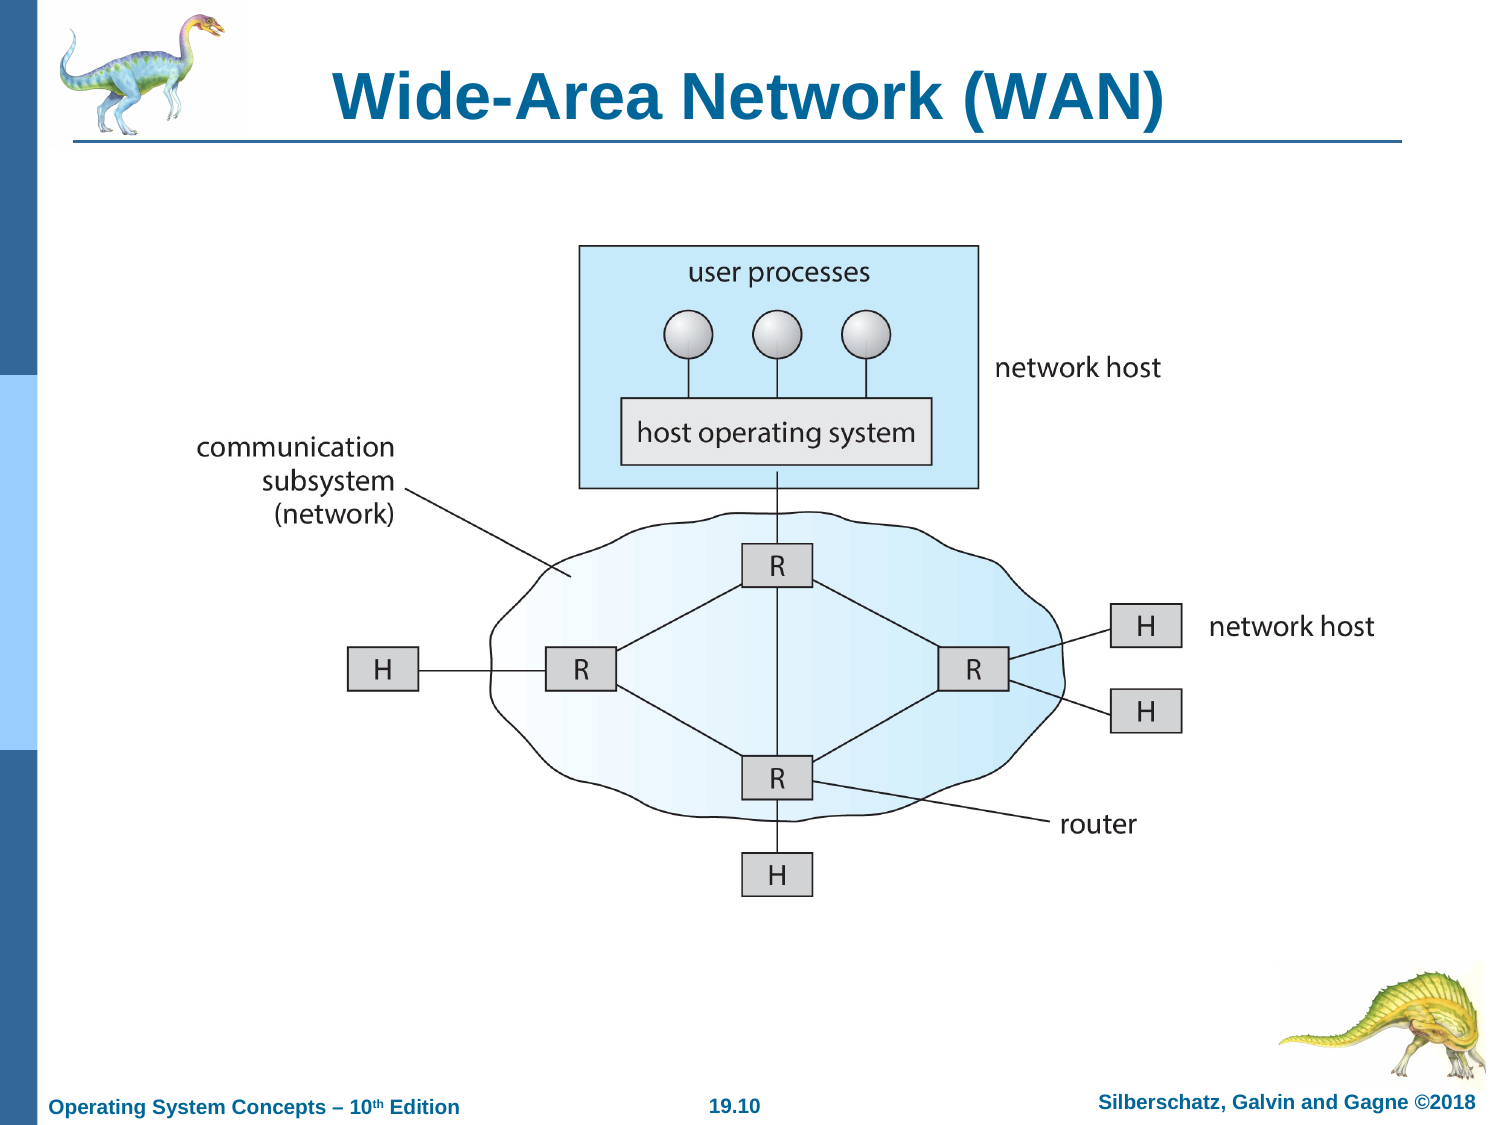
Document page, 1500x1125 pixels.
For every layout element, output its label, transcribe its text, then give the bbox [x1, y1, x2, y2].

picture [1415, 1094, 1423, 1099]
picture [46, 0, 243, 149]
title Wide-Area Network (WAN) [75, 45, 1426, 141]
picture [1275, 959, 1486, 1090]
picture [196, 245, 1375, 897]
